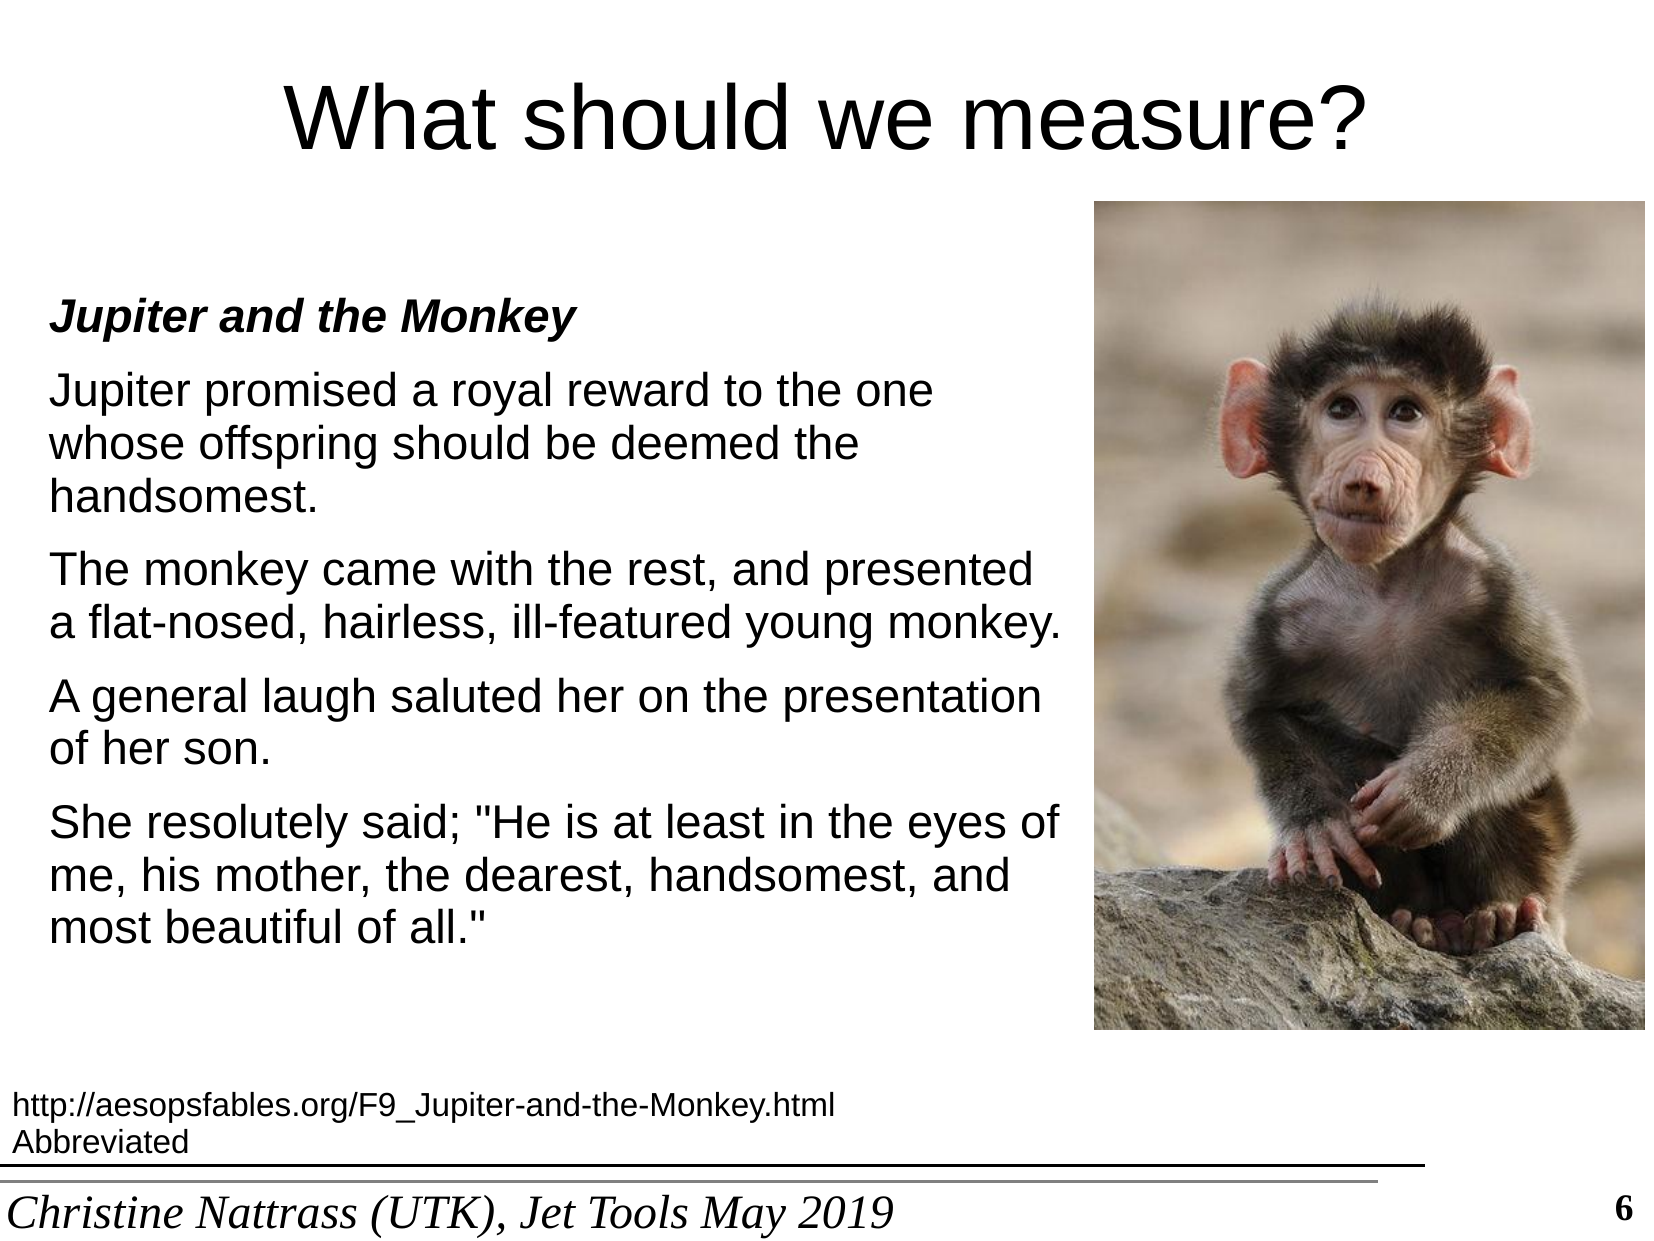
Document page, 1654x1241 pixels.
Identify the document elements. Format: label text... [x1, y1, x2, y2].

list Jupiter and the Monkey Jupiter promised a royal reward to the one whose offspring should be deemed the handsomest. The monkey came with the rest, and presented a flat-nosed, hairless, ill-featured young monkey. A general laugh saluted her on the presentation of her son. She resolutely said; "He is at least in the eyes of me, his mother, the dearest, handsomest, and most beautiful of all." [49, 290, 1075, 1010]
title What should we measure? [82, 13, 1571, 222]
text_box http://aesopsfables.org/F9_Jupiter-and-the-Monkey.html Abbreviated [12, 1086, 1622, 1241]
picture [1094, 201, 1645, 1030]
